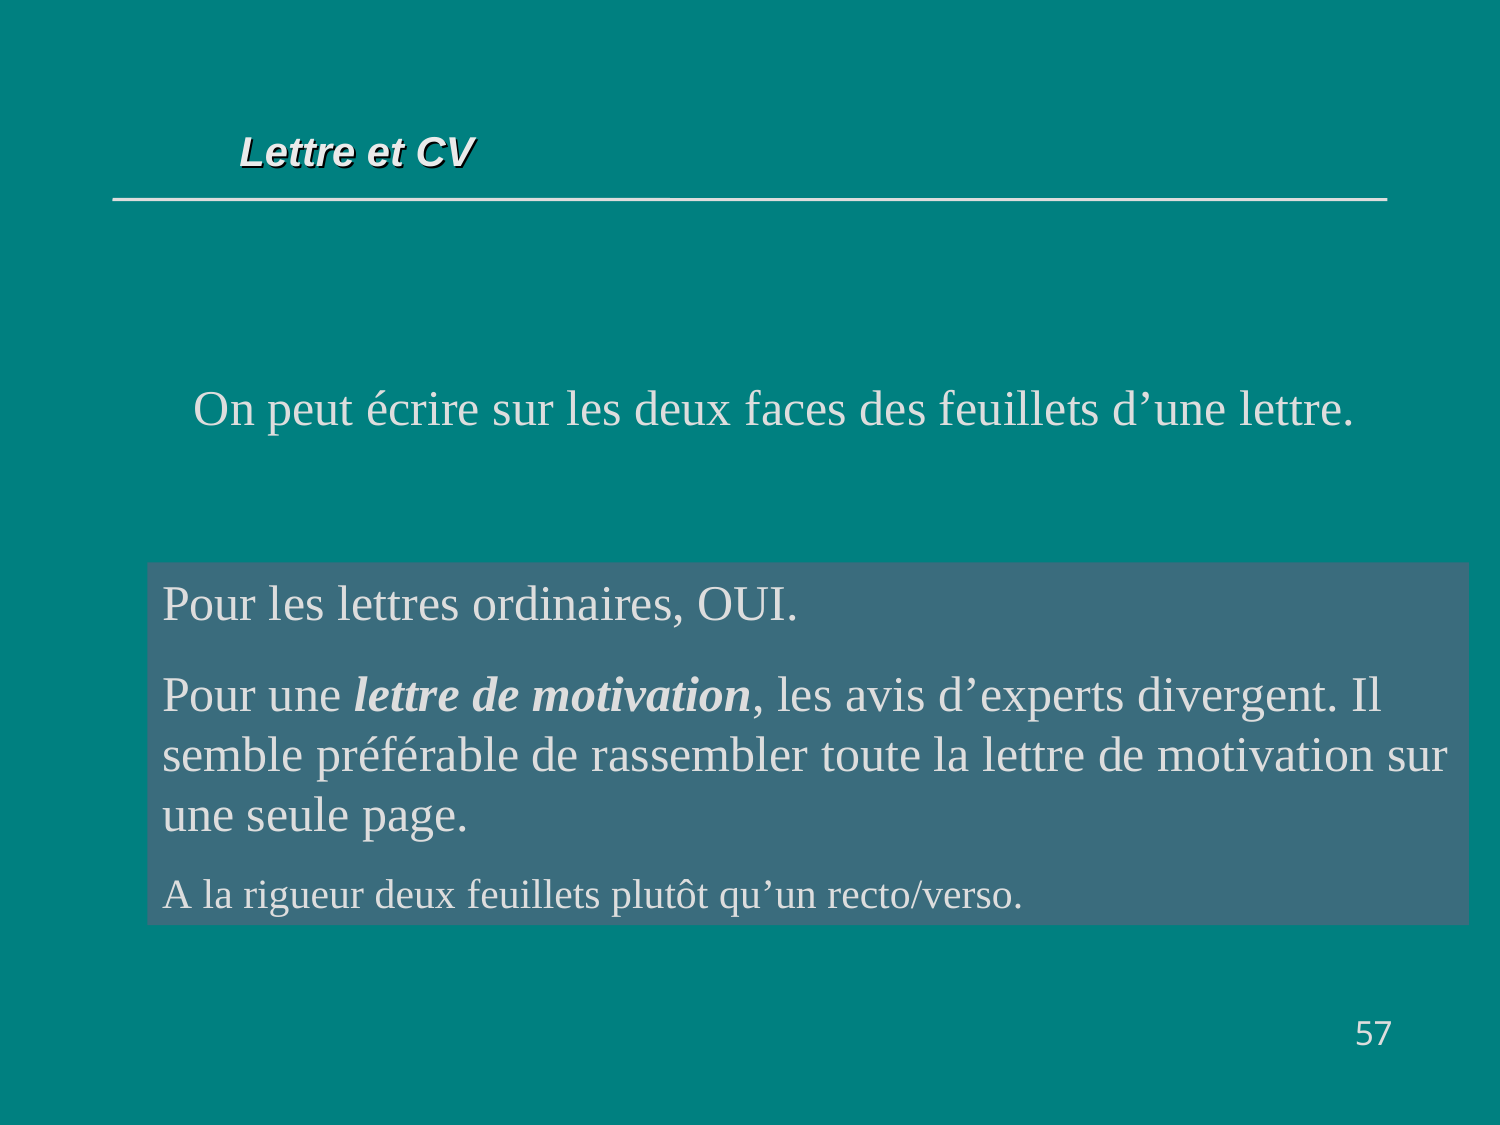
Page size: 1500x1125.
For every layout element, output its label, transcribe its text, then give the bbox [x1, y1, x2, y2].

text_box Pour les lettres ordinaires, OUI. Pour une lettre de motivation, les avis d’experts divergent. Il semble préférable de rassembler toute la lettre de motivation sur une seule page. A la rigueur deux feuillets plutôt qu’un recto/verso. [147, 562, 1469, 926]
text_box On peut écrire sur les deux faces des feuillets d’une lettre. V/F [174, 349, 1376, 562]
text_box Lettre et CV [224, 116, 489, 183]
